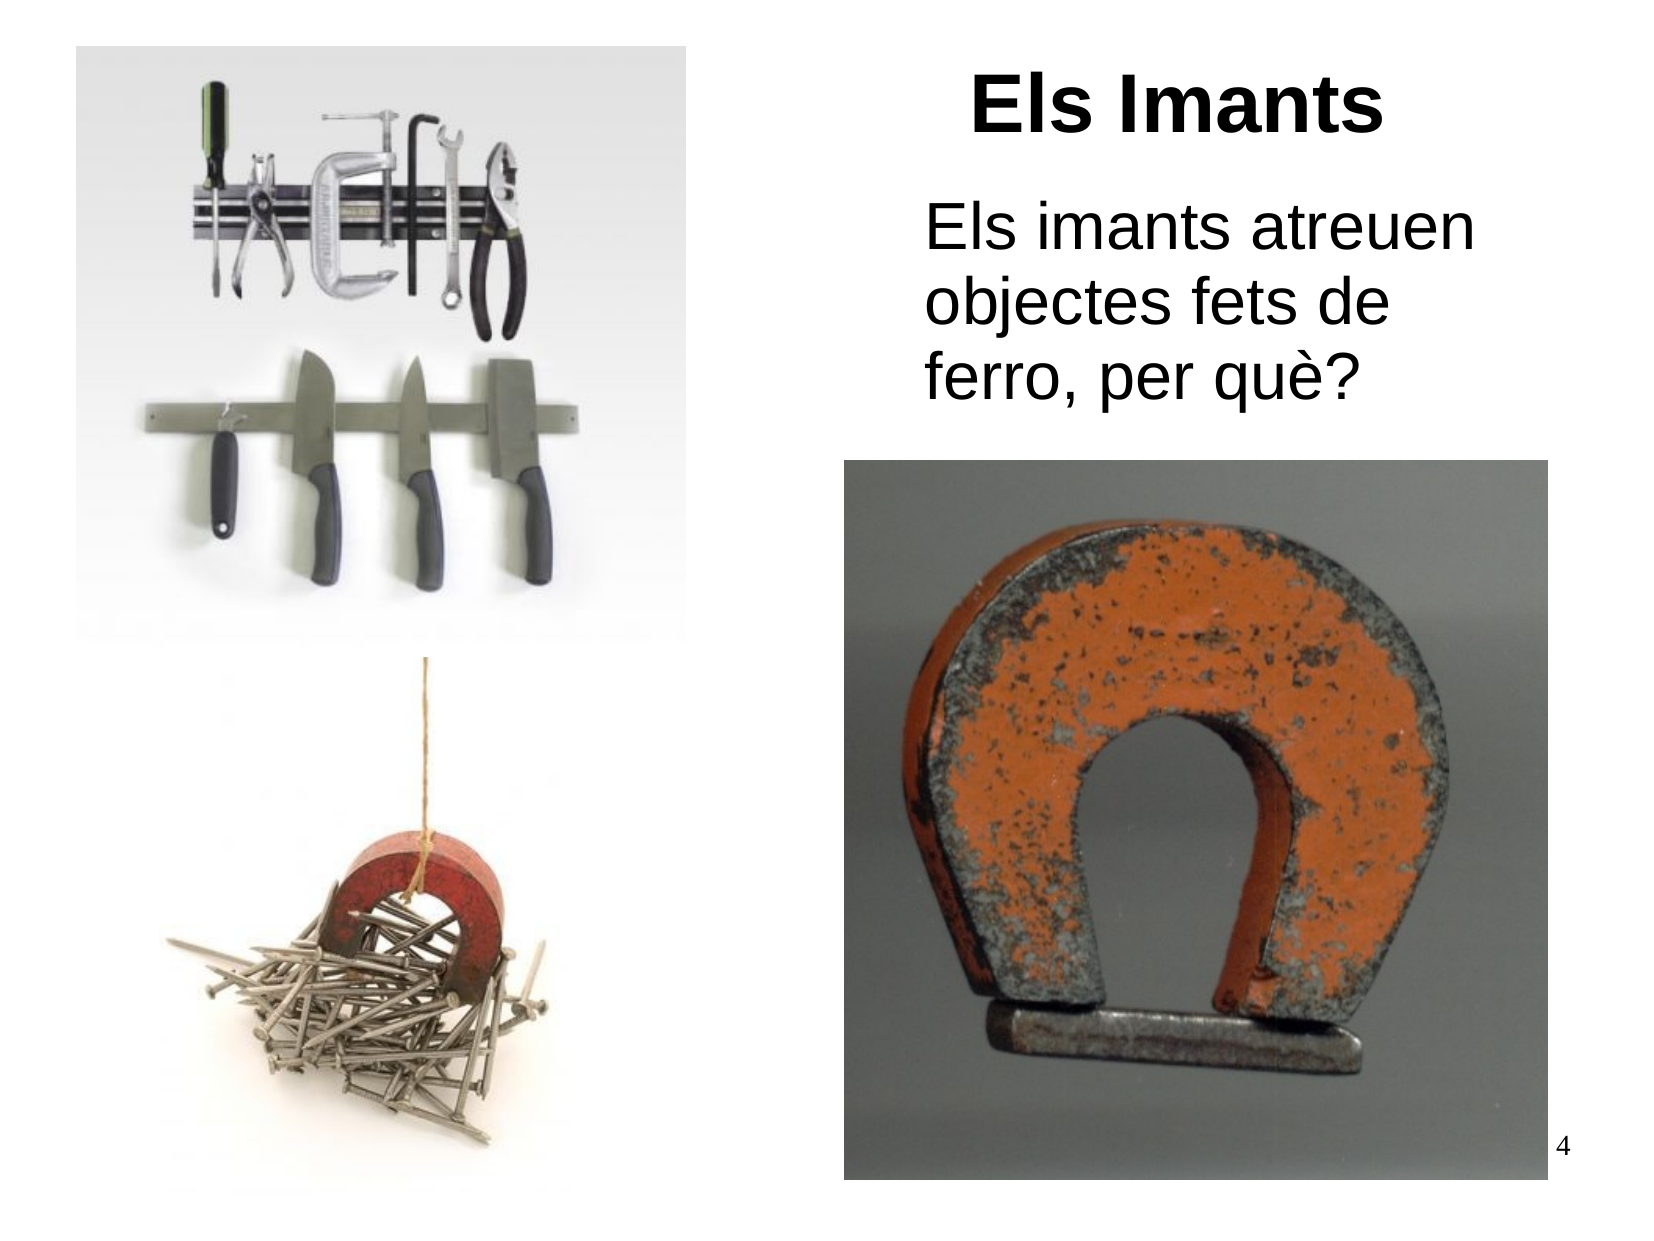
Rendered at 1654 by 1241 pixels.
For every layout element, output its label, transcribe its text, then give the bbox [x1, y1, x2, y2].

text_box Els Imants [955, 50, 1429, 180]
picture [844, 460, 1548, 1180]
text_box Els imants atreuen objectes fets de ferro, per què? [910, 182, 1576, 422]
picture [76, 46, 686, 1197]
